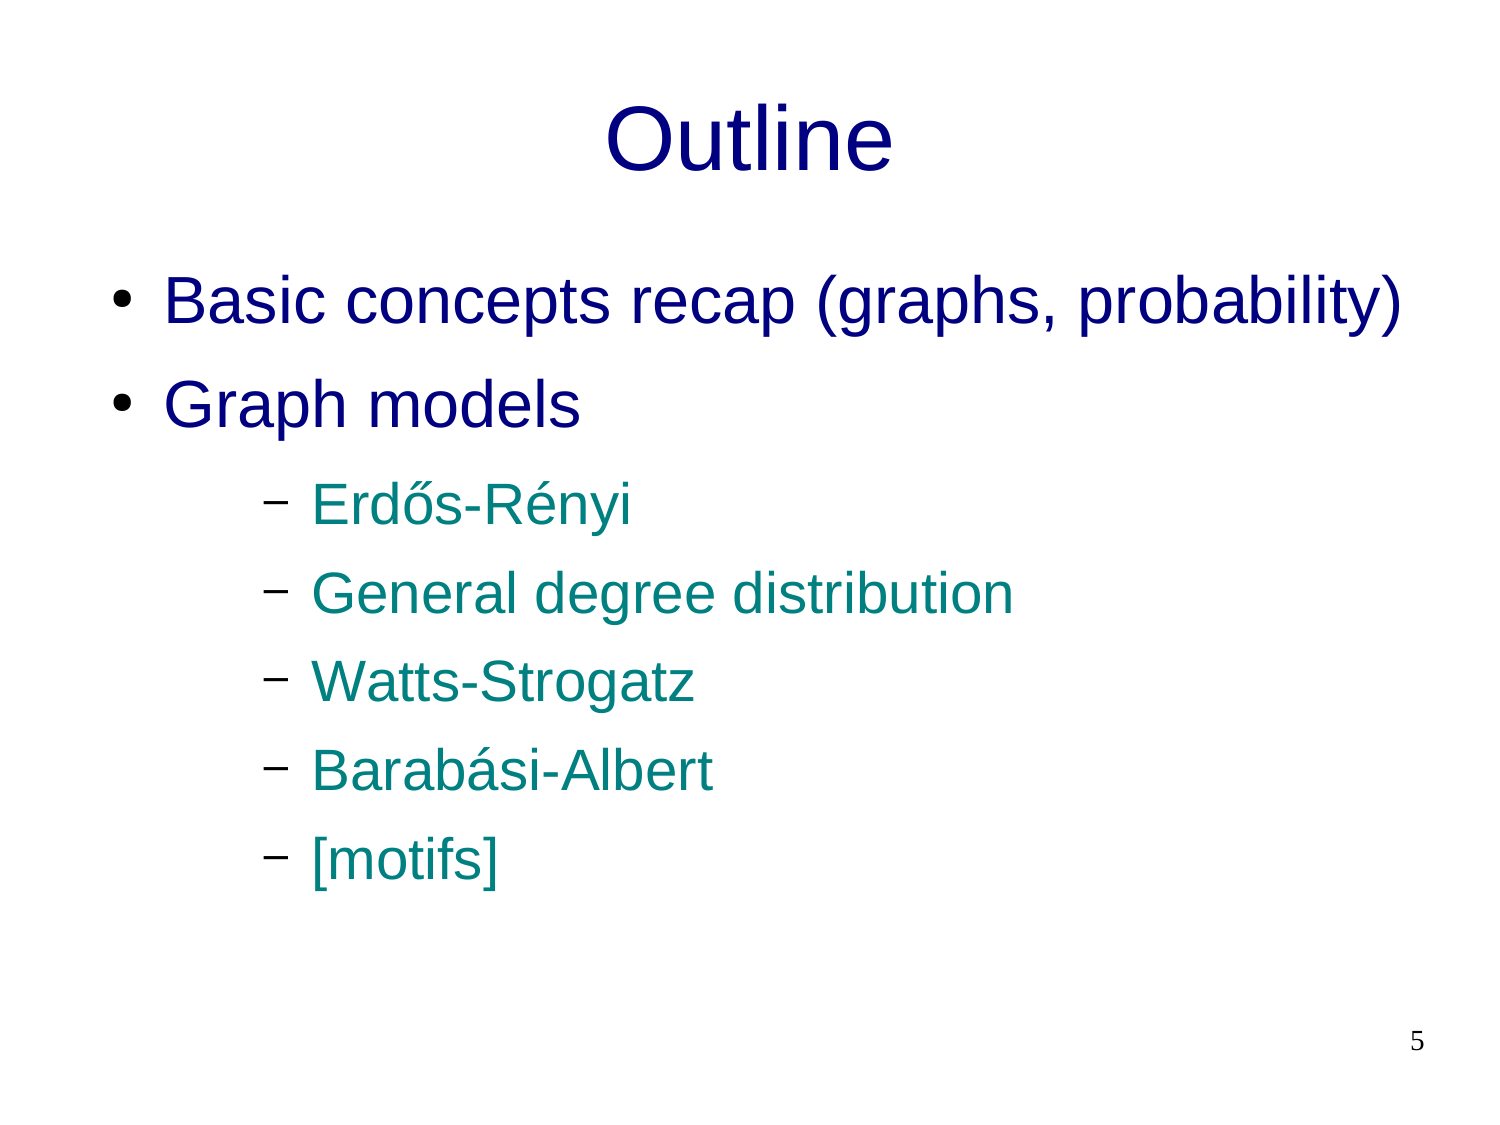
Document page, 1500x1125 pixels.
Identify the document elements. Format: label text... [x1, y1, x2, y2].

title Outline [74, 44, 1425, 233]
list Basic concepts recap (graphs, probability) Graph models Erdős-Rényi General degree distribution Watts-Strogatz Barabási-Albert [motifs] [74, 263, 1425, 1006]
